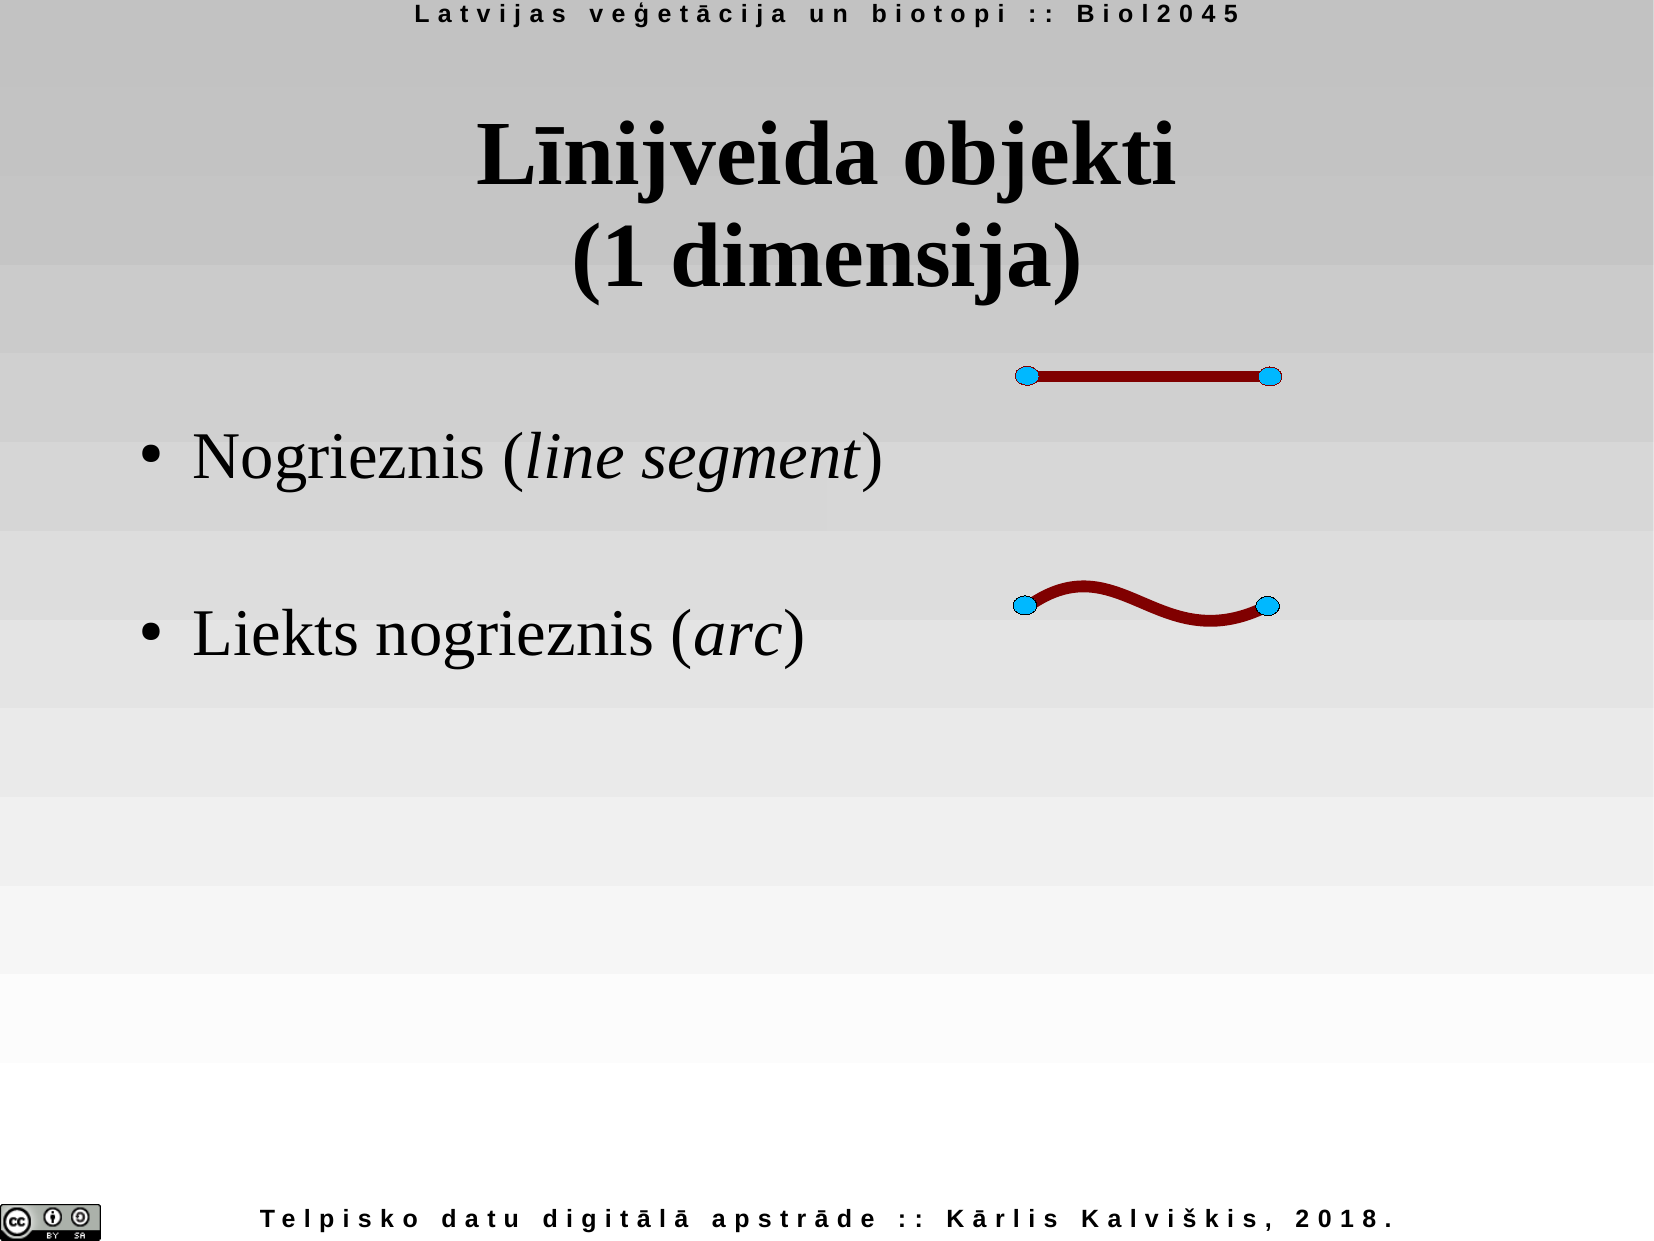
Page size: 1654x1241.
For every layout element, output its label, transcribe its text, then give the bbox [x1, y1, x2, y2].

picture [0, 0, 1654, 1241]
text_box [1013, 595, 1037, 615]
text_box [1015, 366, 1040, 386]
text_box [1255, 596, 1280, 616]
list Nogrieznis (line segment) Liekts nogrieznis (arc) [121, 344, 1534, 1127]
title Līnijveida objekti (1 dimensija) [121, 102, 1534, 311]
text_box [1258, 366, 1282, 386]
